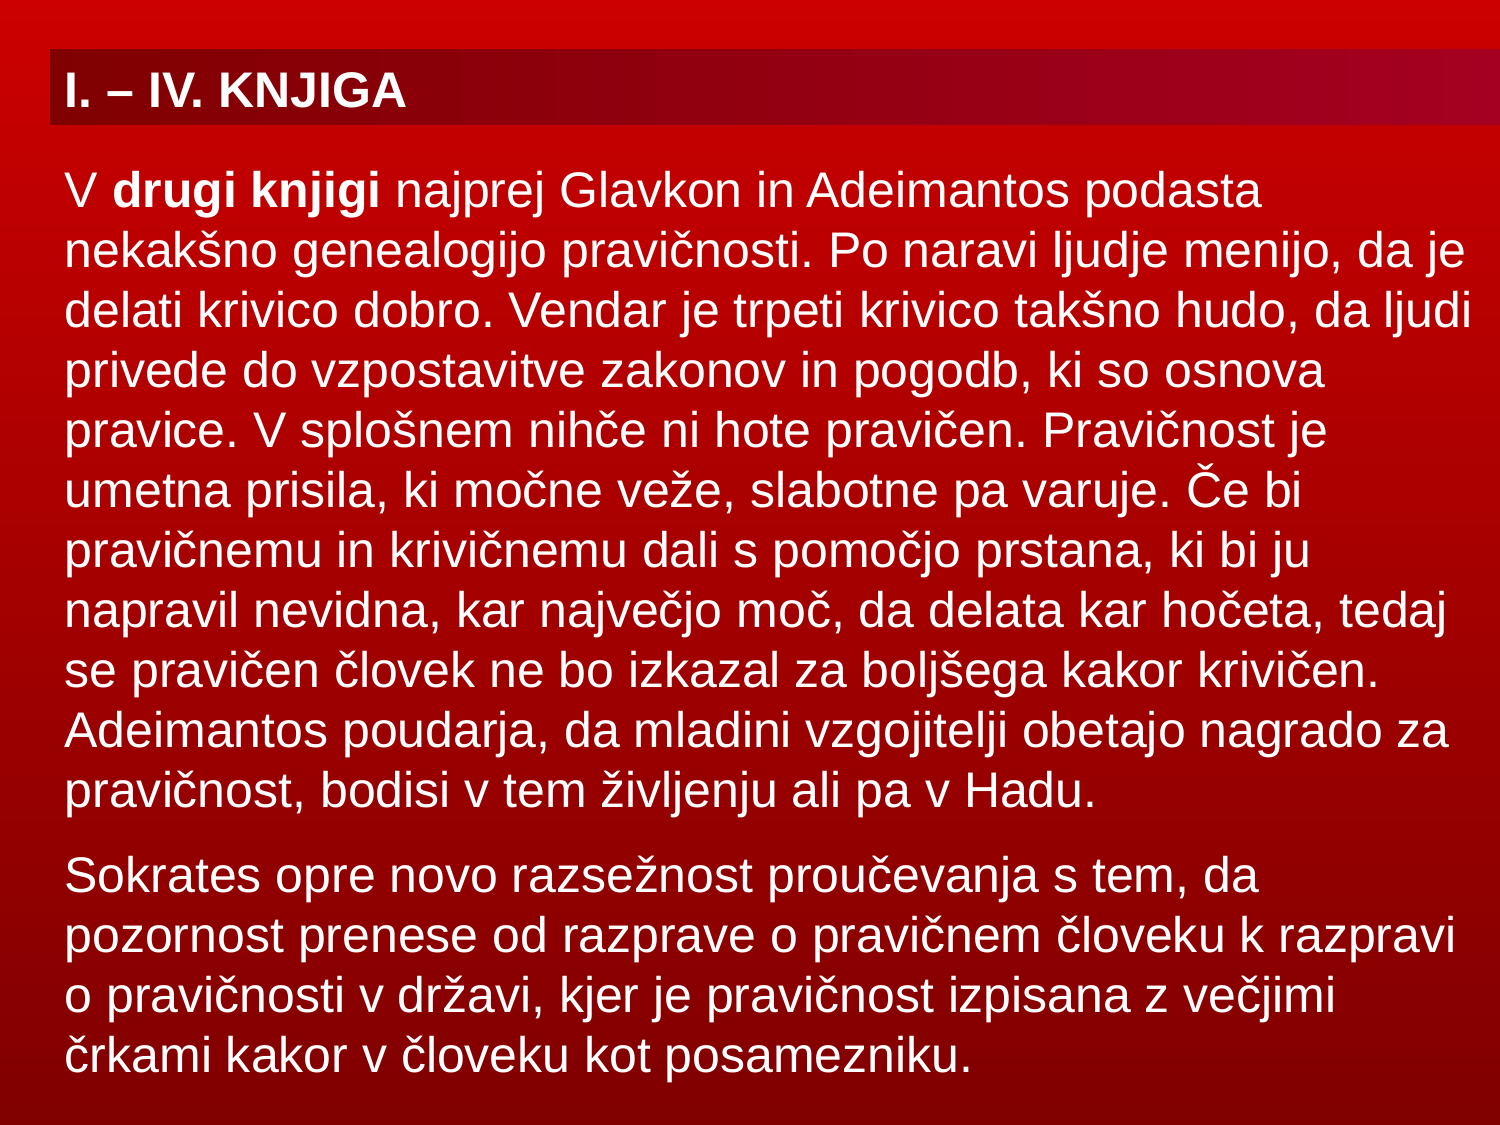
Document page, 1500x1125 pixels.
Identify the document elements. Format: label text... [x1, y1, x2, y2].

text_box I. – IV. KNJIGA [50, 49, 1500, 125]
text_box V drugi knjigi najprej Glavkon in Adeimantos podasta nekakšno genealogijo pravičnosti. Po naravi ljudje menijo, da je delati krivico dobro. Vendar je trpeti krivico takšno hudo, da ljudi privede do vzpostavitve zakonov in pogodb, ki so osnova pravice. V splošnem nihče ni hote pravičen. Pravičnost je umetna prisila, ki močne veže, slabotne pa varuje. Če bi pravičnemu in krivičnemu dali s pomočjo prstana, ki bi ju napravil nevidna, kar največjo moč, da delata kar hočeta, tedaj se pravičen človek ne bo izkazal za boljšega kakor krivičen. Adeimantos poudarja, da mladini vzgojitelji obetajo nagrado za pravičnost, bodisi v tem življenju ali pa v Hadu. Sokrates opre novo razsežnost proučevanja s tem, da pozornost prenese od razprave o pravičnem človeku k razpravi o pravičnosti v državi, kjer je pravičnost izpisana z večjimi črkami kakor v človeku kot posamezniku. [50, 149, 1500, 1090]
